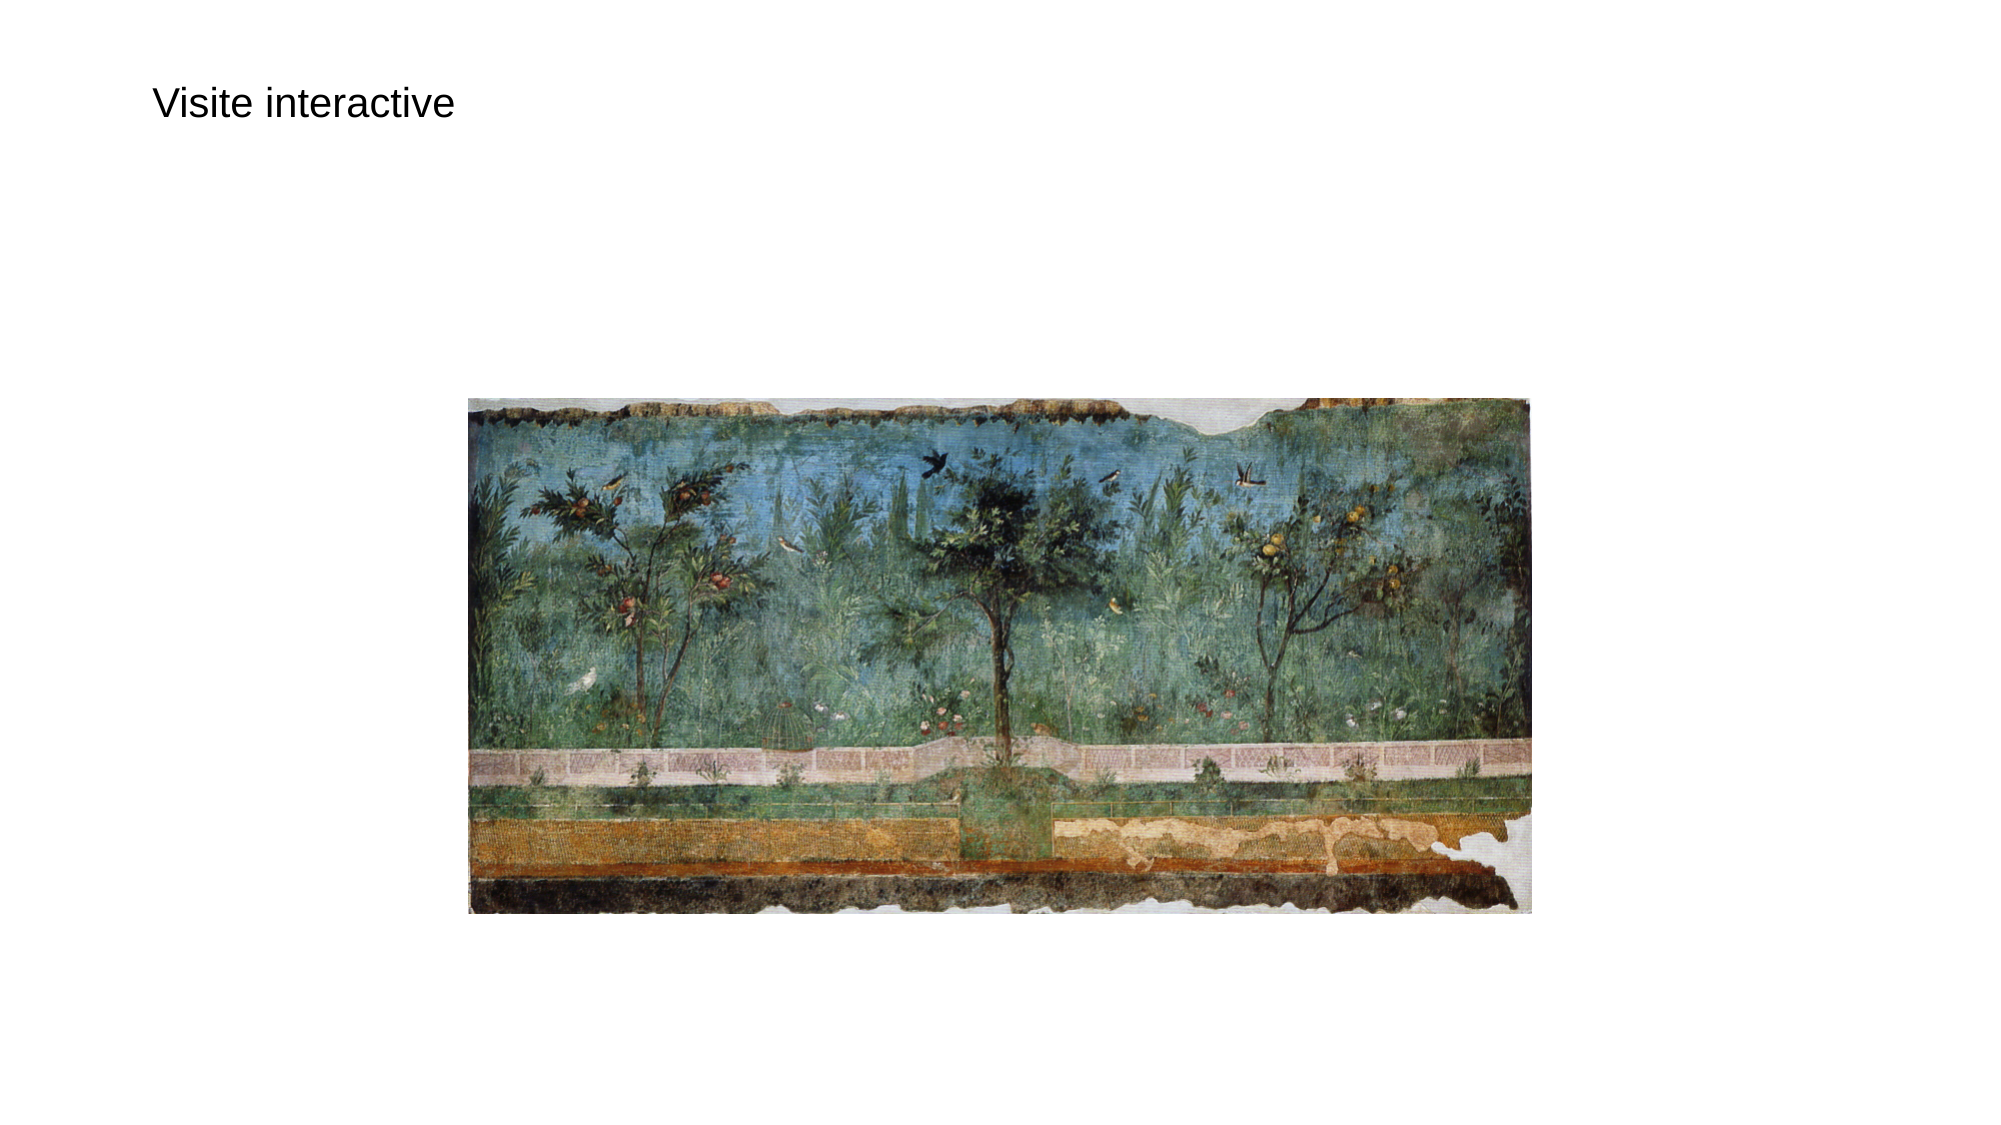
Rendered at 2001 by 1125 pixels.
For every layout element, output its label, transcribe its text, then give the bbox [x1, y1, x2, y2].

title Visite interactive [137, 59, 1863, 148]
picture [468, 398, 1532, 914]
